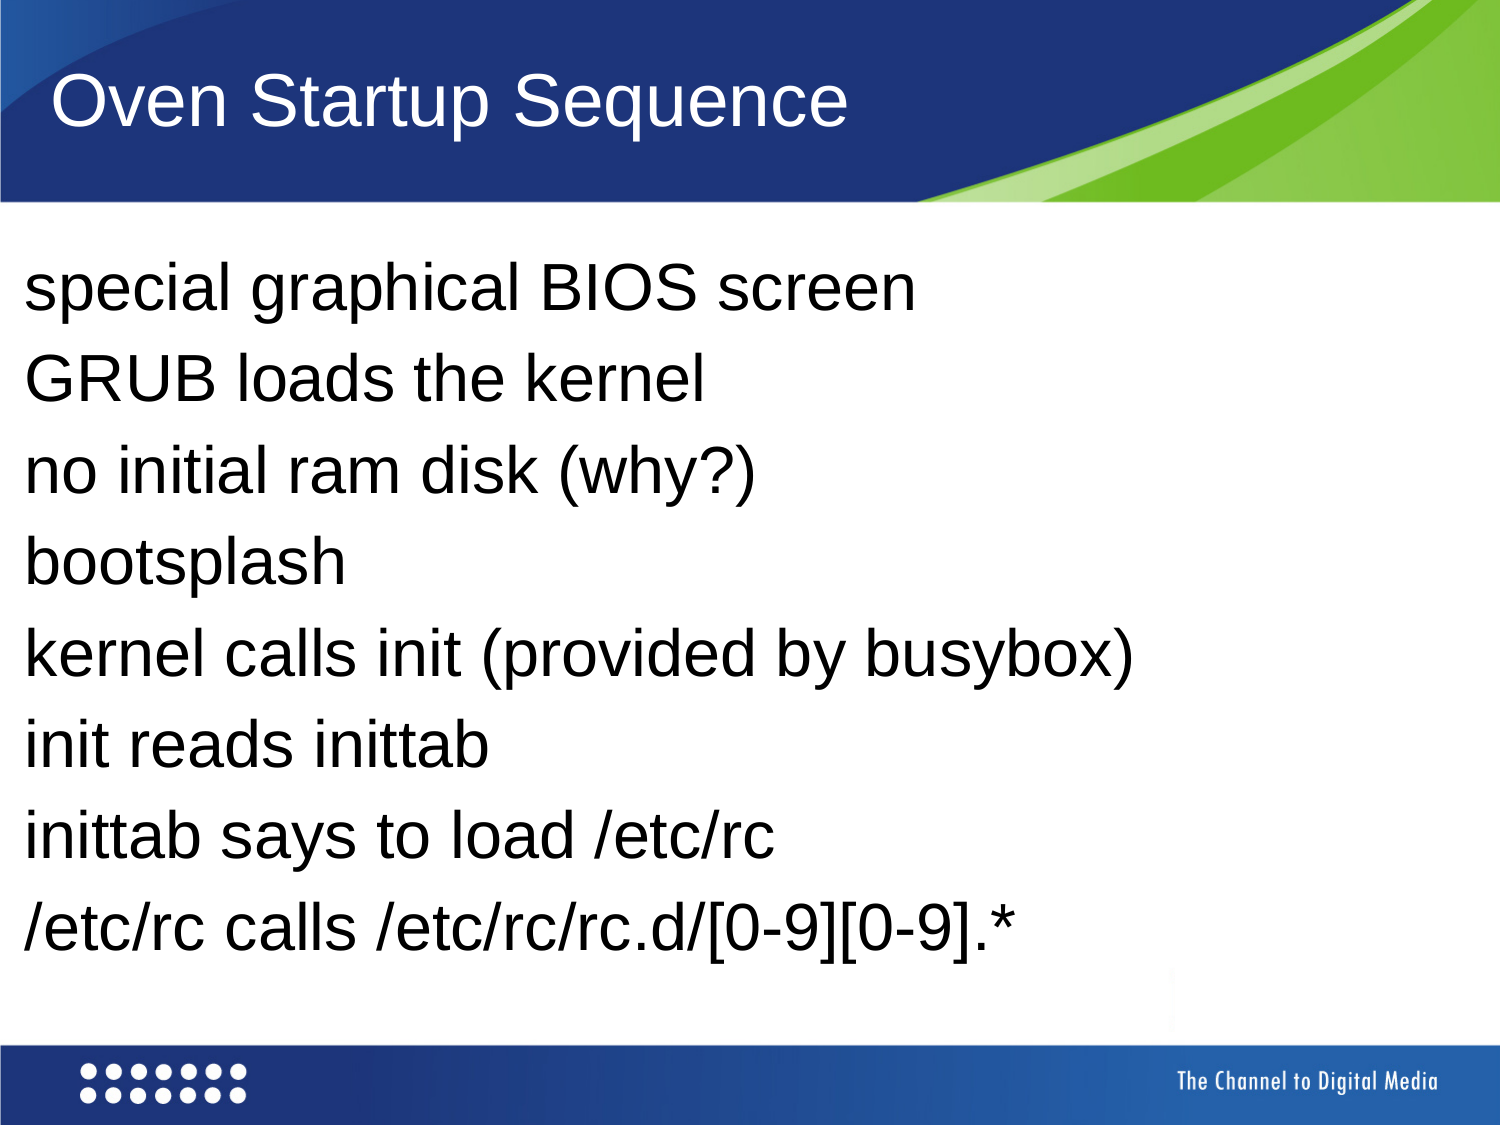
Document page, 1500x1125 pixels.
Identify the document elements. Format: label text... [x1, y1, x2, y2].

title Oven Startup Sequence [50, 32, 1450, 168]
list special graphical BIOS screen GRUB loads the kernel no initial ram disk (why?) bootsplash kernel calls init (provided by busybox) init reads inittab inittab says to load /etc/rc /etc/rc calls /etc/rc/rc.d/[0-9][0-9].* [24, 249, 1463, 1031]
picture [0, 0, 1500, 1125]
